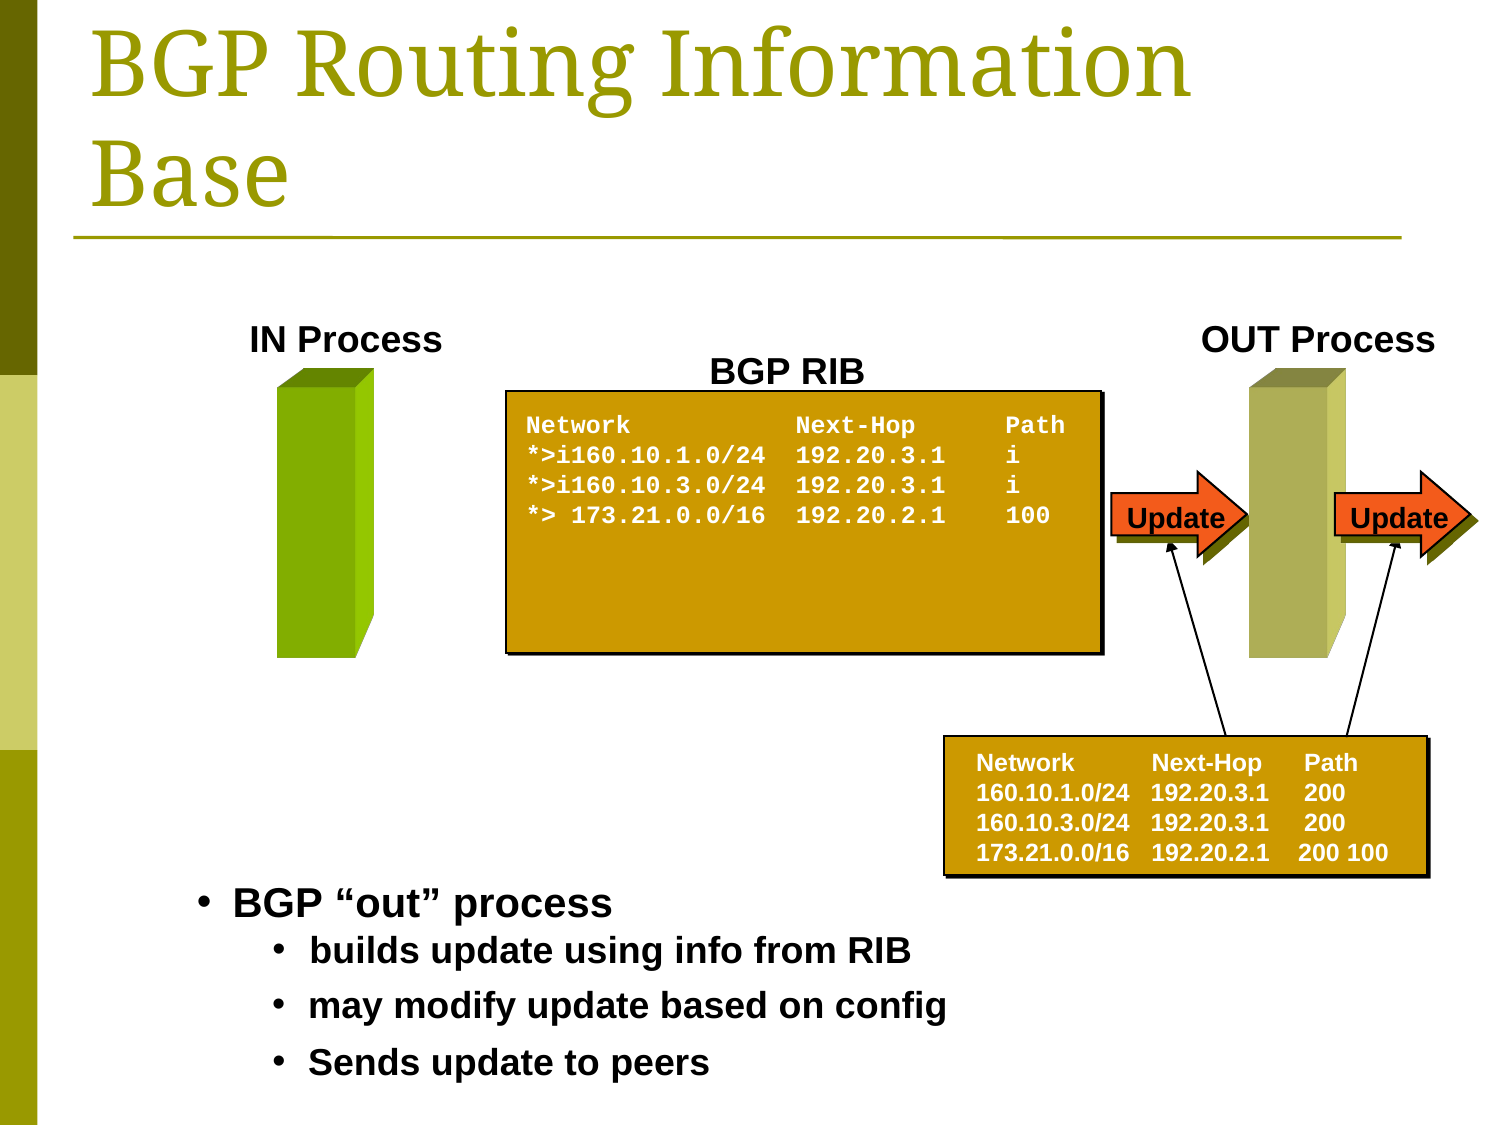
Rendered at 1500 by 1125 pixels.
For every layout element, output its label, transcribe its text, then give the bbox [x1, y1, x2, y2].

text_box > 173.21.0.0/16 192.20.2.1 100 [556, 506, 1066, 536]
text_box may modify update based on config [182, 973, 964, 1035]
text_box [1464, 508, 1471, 520]
title BGP Routing Information Base [75, 0, 1426, 233]
text_box [1241, 509, 1247, 520]
text_box [1420, 543, 1437, 557]
text_box Update [1335, 491, 1464, 543]
text_box Network Next-Hop Path 160.10.1.0/24 192.20.3.1 200 160.10.3.0/24 192.20.3.1 200 173.21.0.0/16 192.20.2.1 200 100 [934, 725, 1457, 888]
text_box Sends update to peers [182, 1030, 726, 1091]
text_box [277, 368, 374, 658]
text_box [1249, 368, 1345, 657]
text_box Network Next-Hop Path *>i160.10.1.0/24 192.20.3.1 i *>i160.10.3.0/24 192.20.3.1 i [511, 400, 1081, 506]
text_box [1420, 471, 1444, 491]
text_box Update [1112, 491, 1241, 543]
text_box BGP “out” process builds update using info from RIB [182, 867, 928, 973]
text_box [506, 390, 1101, 653]
text_box OUT Process [1185, 307, 1451, 368]
text_box IN Process [234, 307, 458, 368]
text_box [1197, 543, 1214, 557]
text_box BGP RIB [694, 339, 881, 400]
text_box [1197, 471, 1220, 491]
text_box * [511, 491, 556, 537]
